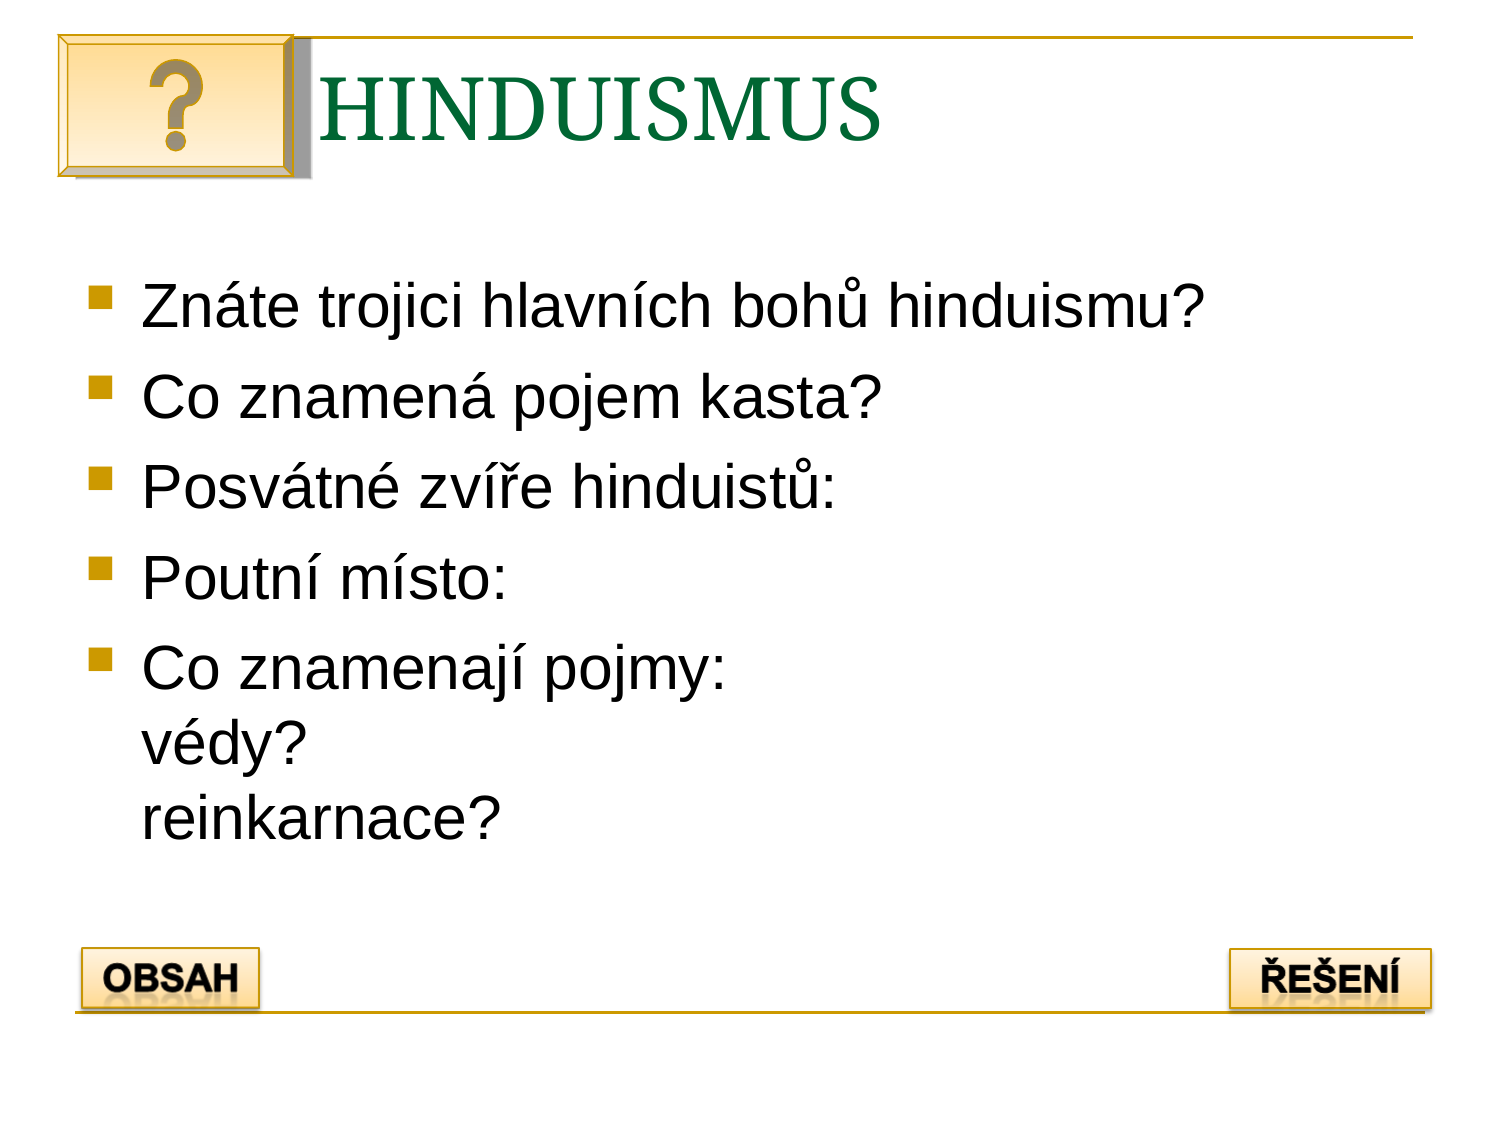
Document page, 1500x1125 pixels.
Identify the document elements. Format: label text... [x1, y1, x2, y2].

text_box [60, 35, 293, 176]
picture [1221, 940, 1440, 1056]
picture [69, 938, 272, 1055]
title HINDUISMUS [75, 45, 1426, 233]
list Znáte trojici hlavních bohů hinduismu? Co znamená pojem kasta? Posvátné zvíře hinduistů: Poutní místo: Co znamenají pojmy: védy? reinkarnace? [70, 257, 1421, 1002]
